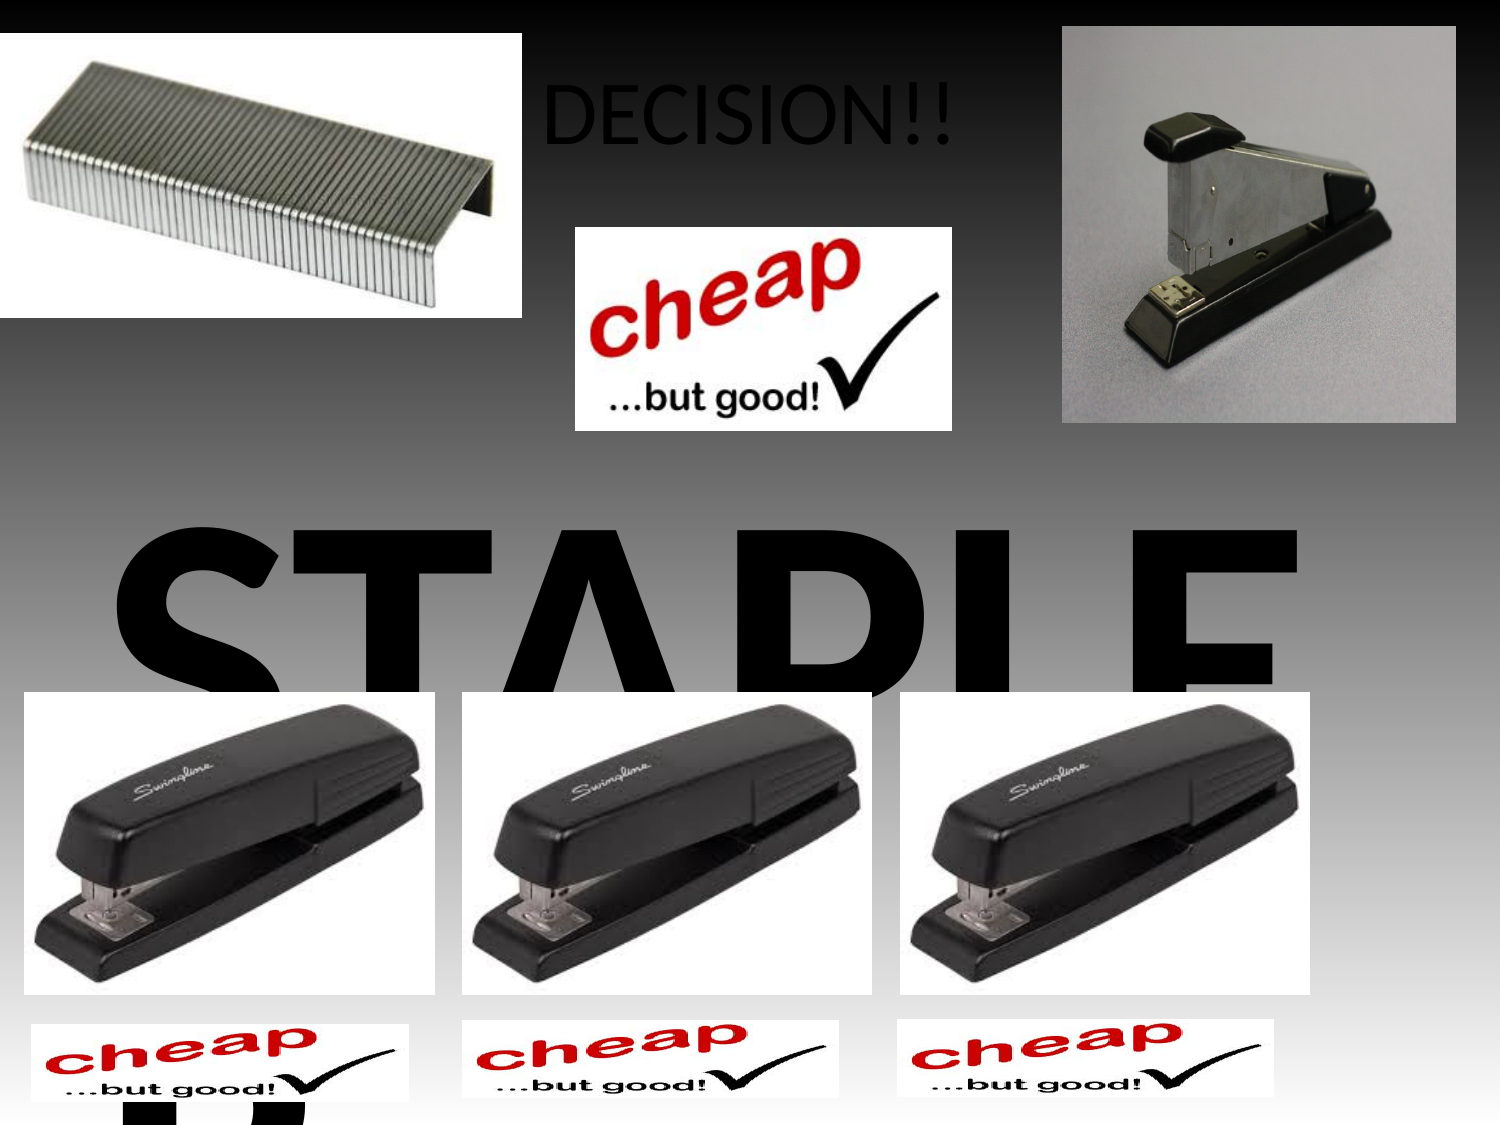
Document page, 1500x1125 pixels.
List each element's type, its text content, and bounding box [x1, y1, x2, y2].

picture [900, 692, 1310, 995]
picture [575, 227, 952, 431]
picture [462, 692, 872, 995]
title DECISION!! [522, 45, 1062, 233]
picture [24, 692, 435, 995]
picture [897, 1019, 1274, 1097]
picture [1062, 26, 1456, 423]
list STAPLER [84, 377, 1435, 1120]
picture [31, 1024, 409, 1102]
picture [462, 1020, 839, 1098]
picture [0, 33, 522, 318]
